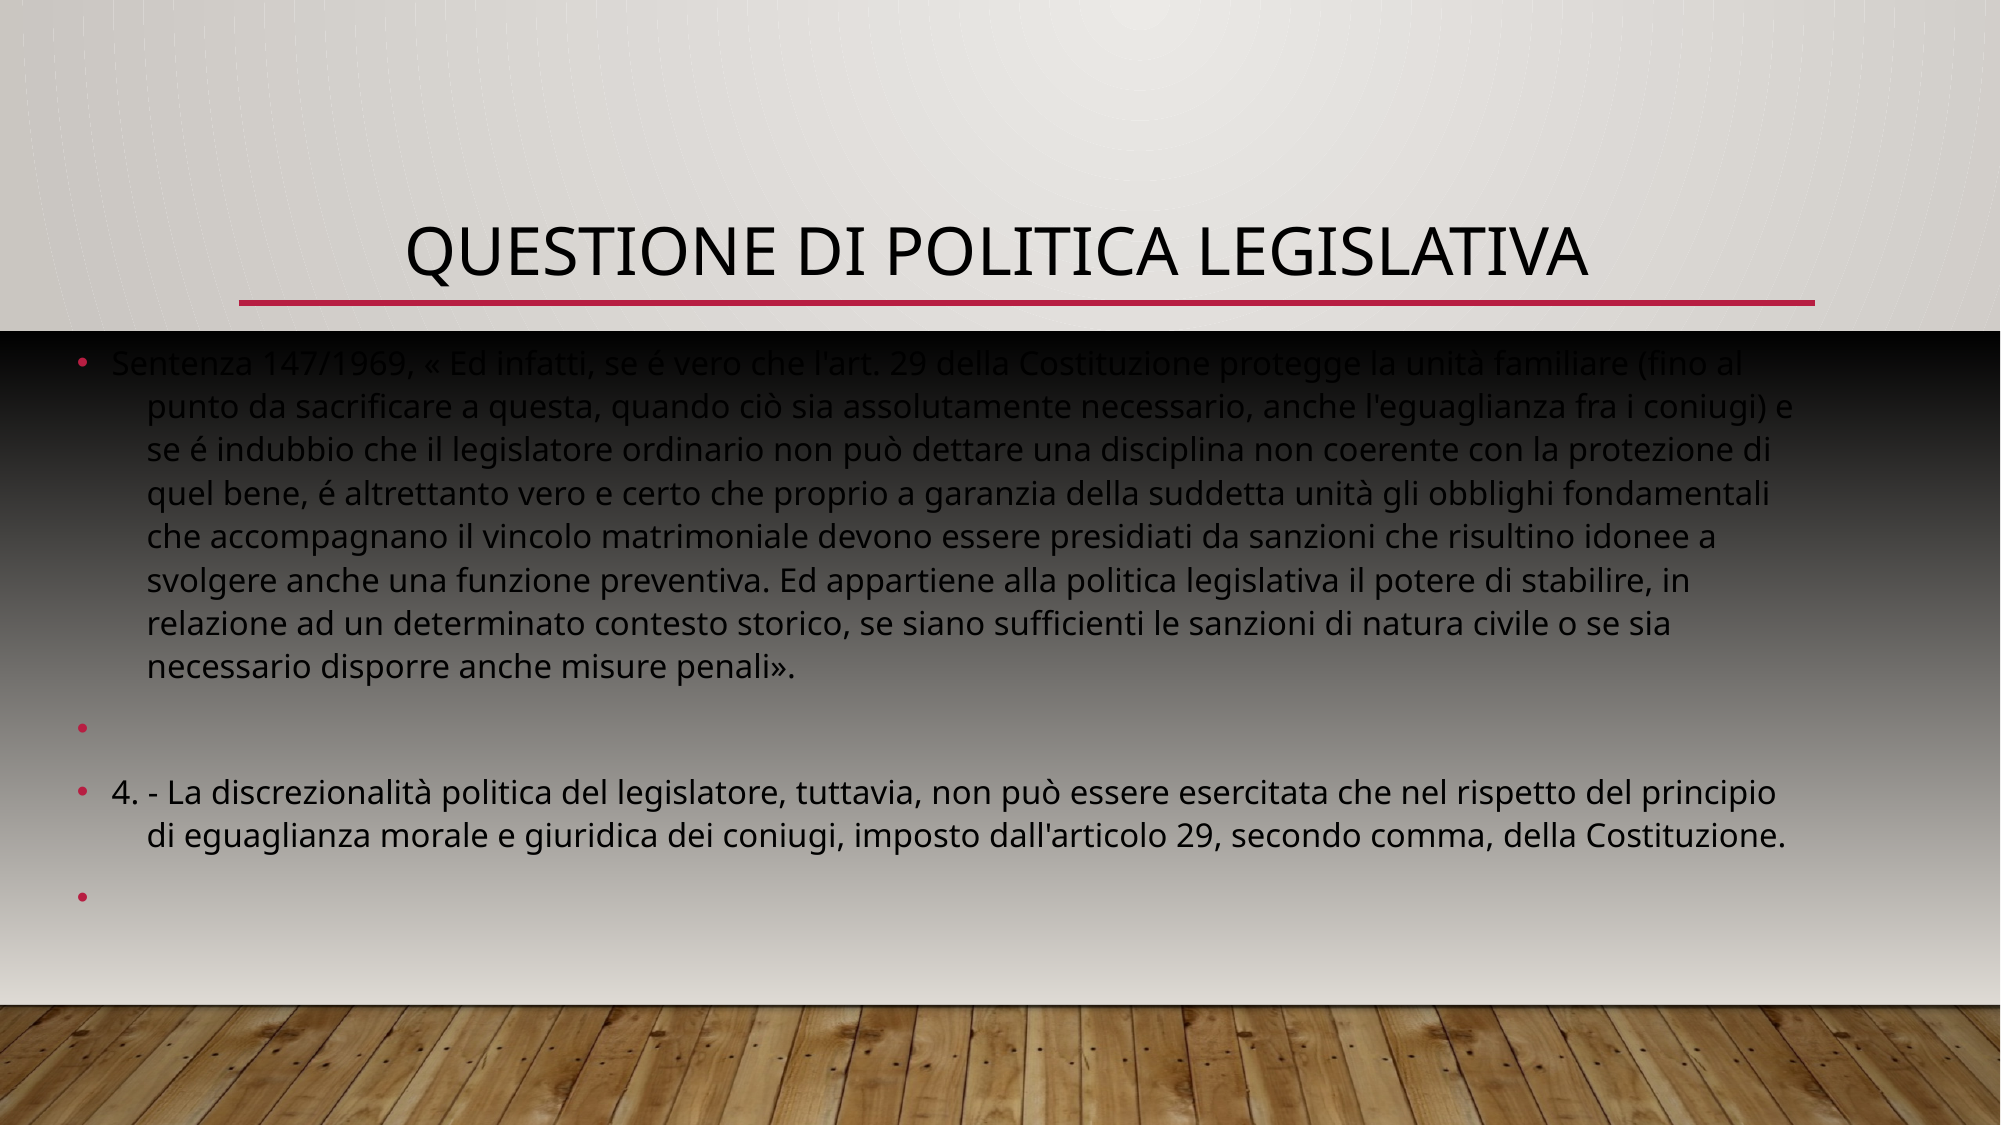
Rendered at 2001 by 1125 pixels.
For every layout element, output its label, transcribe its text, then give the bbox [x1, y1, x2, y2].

list Sentenza 147/1969, « Ed infatti, se é vero che l'art. 29 della Costituzione protegge la unità familiare (fino al punto da sacrificare a questa, quando ciò sia assolutamente necessario, anche l'eguaglianza fra i coniugi) e se é indubbio che il legislatore ordinario non può dettare una disciplina non coerente con la protezione di quel bene, é altrettanto vero e certo che proprio a garanzia della suddetta unità gli obblighi fondamentali che accompagnano il vincolo matrimoniale devono essere presidiati da sanzioni che risultino idonee a svolgere anche una funzione preventiva. Ed appartiene alla politica legislativa il potere di stabilire, in relazione ad un determinato contesto storico, se siano sufficienti le sanzioni di natura civile o se sia necessario disporre anche misure penali». 4. - La discrezionalità politica del legislatore, tuttavia, non può essere esercitata che nel rispetto del principio di eguaglianza morale e giuridica dei coniugi, imposto dall'articolo 29, secondo comma, della Costituzione. [61, 330, 1814, 897]
title Questione di politica legislativa [46, 210, 1949, 305]
